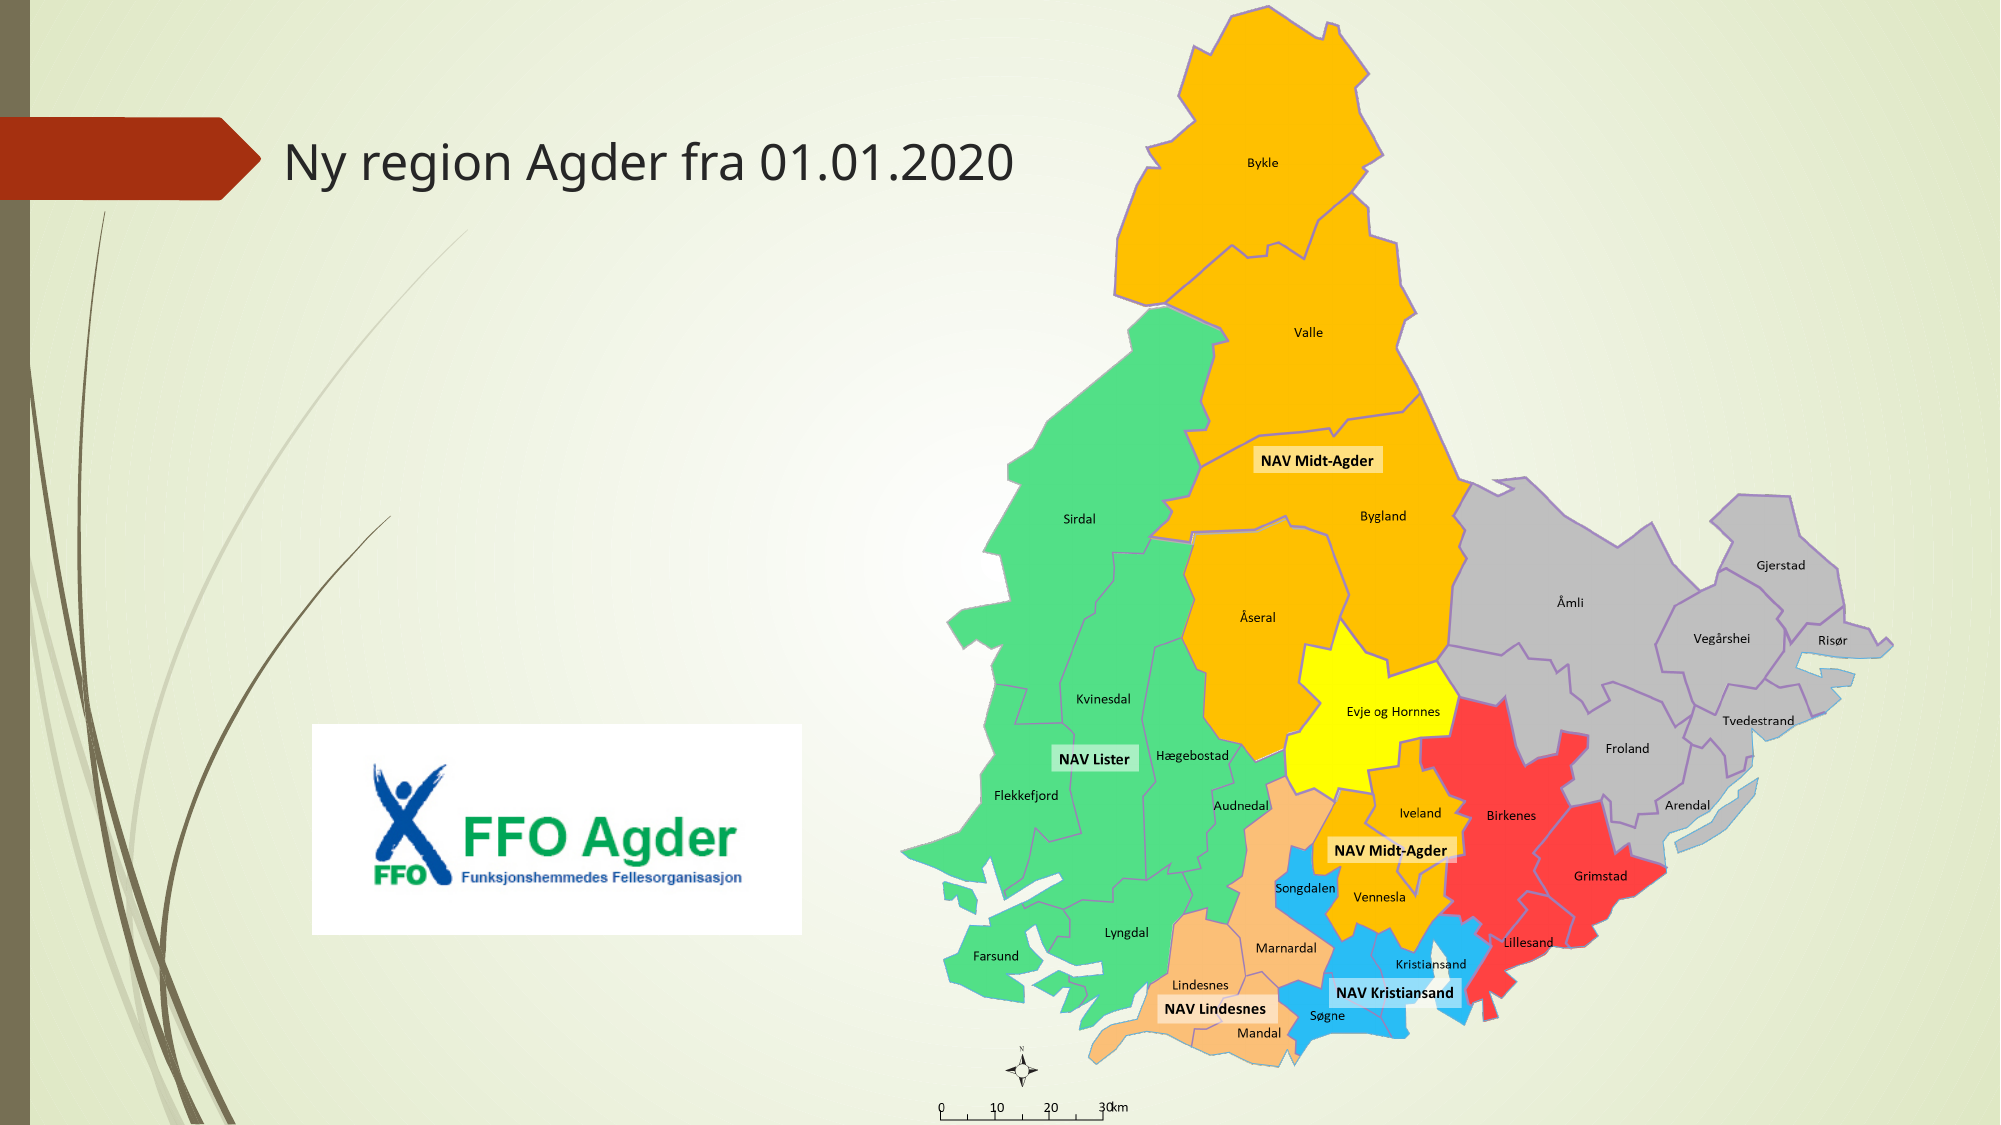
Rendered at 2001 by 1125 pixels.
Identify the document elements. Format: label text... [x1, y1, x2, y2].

picture [312, 725, 802, 935]
title Ny region Agder fra 01.01.2020 [269, 123, 900, 284]
picture [900, 5, 1894, 1125]
